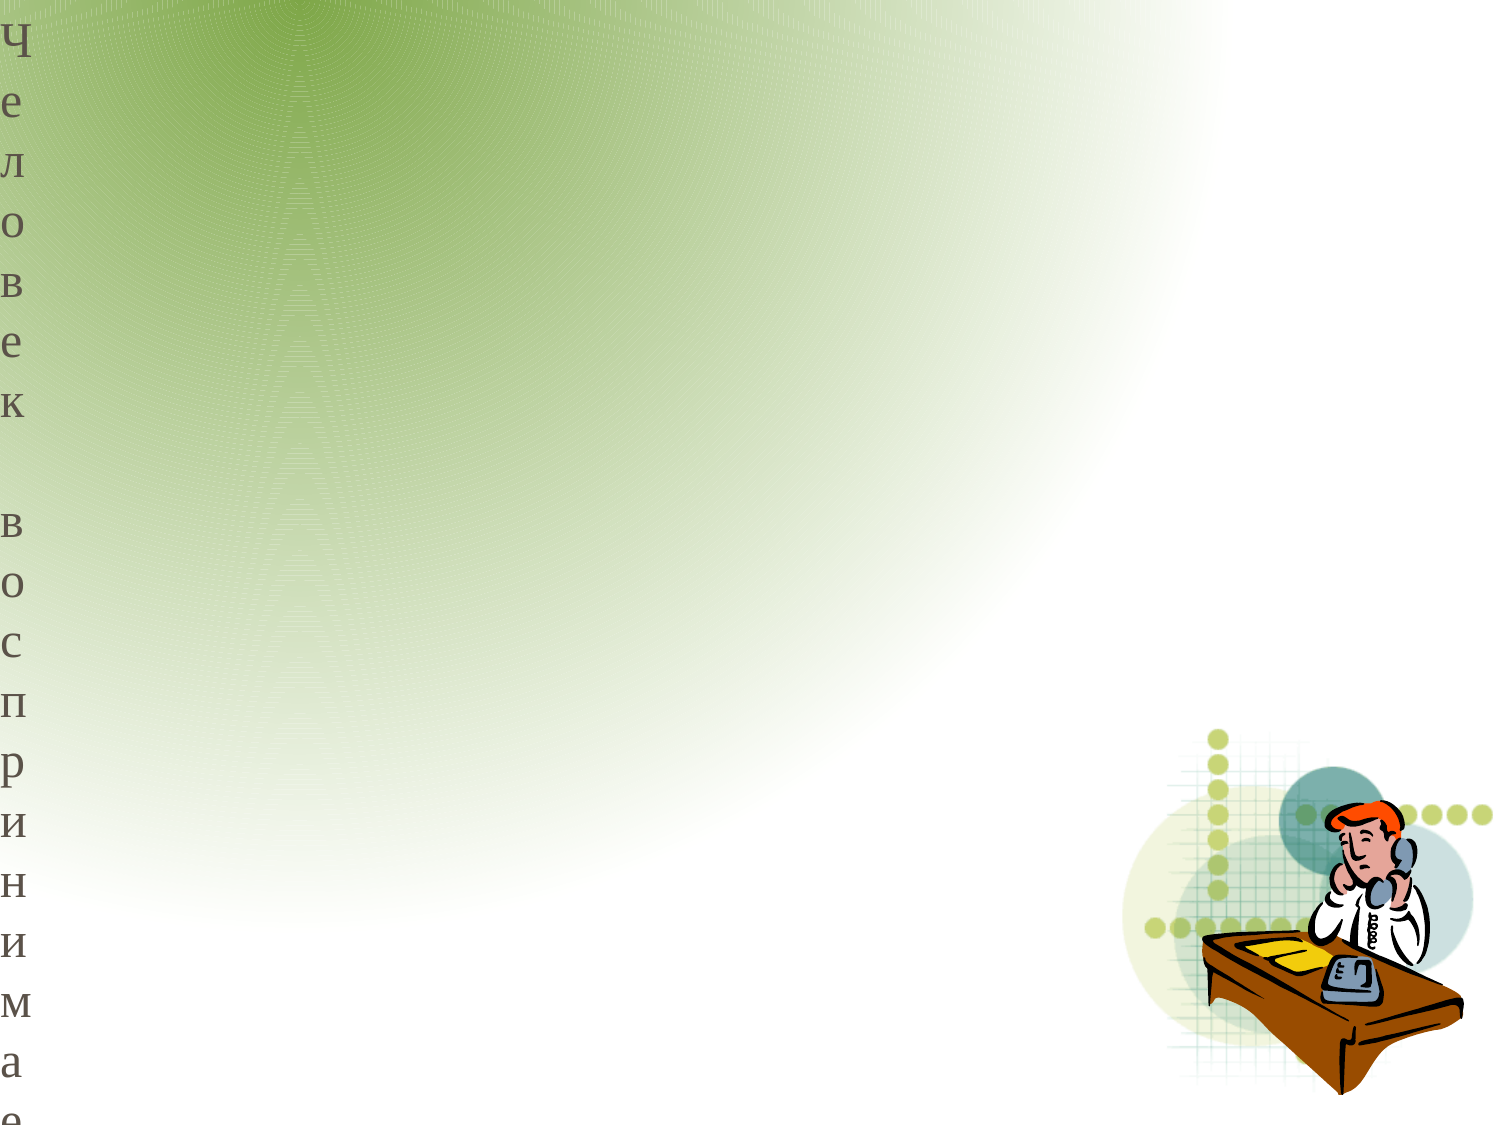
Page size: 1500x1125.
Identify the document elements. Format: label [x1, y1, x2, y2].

picture [1110, 718, 1500, 1098]
